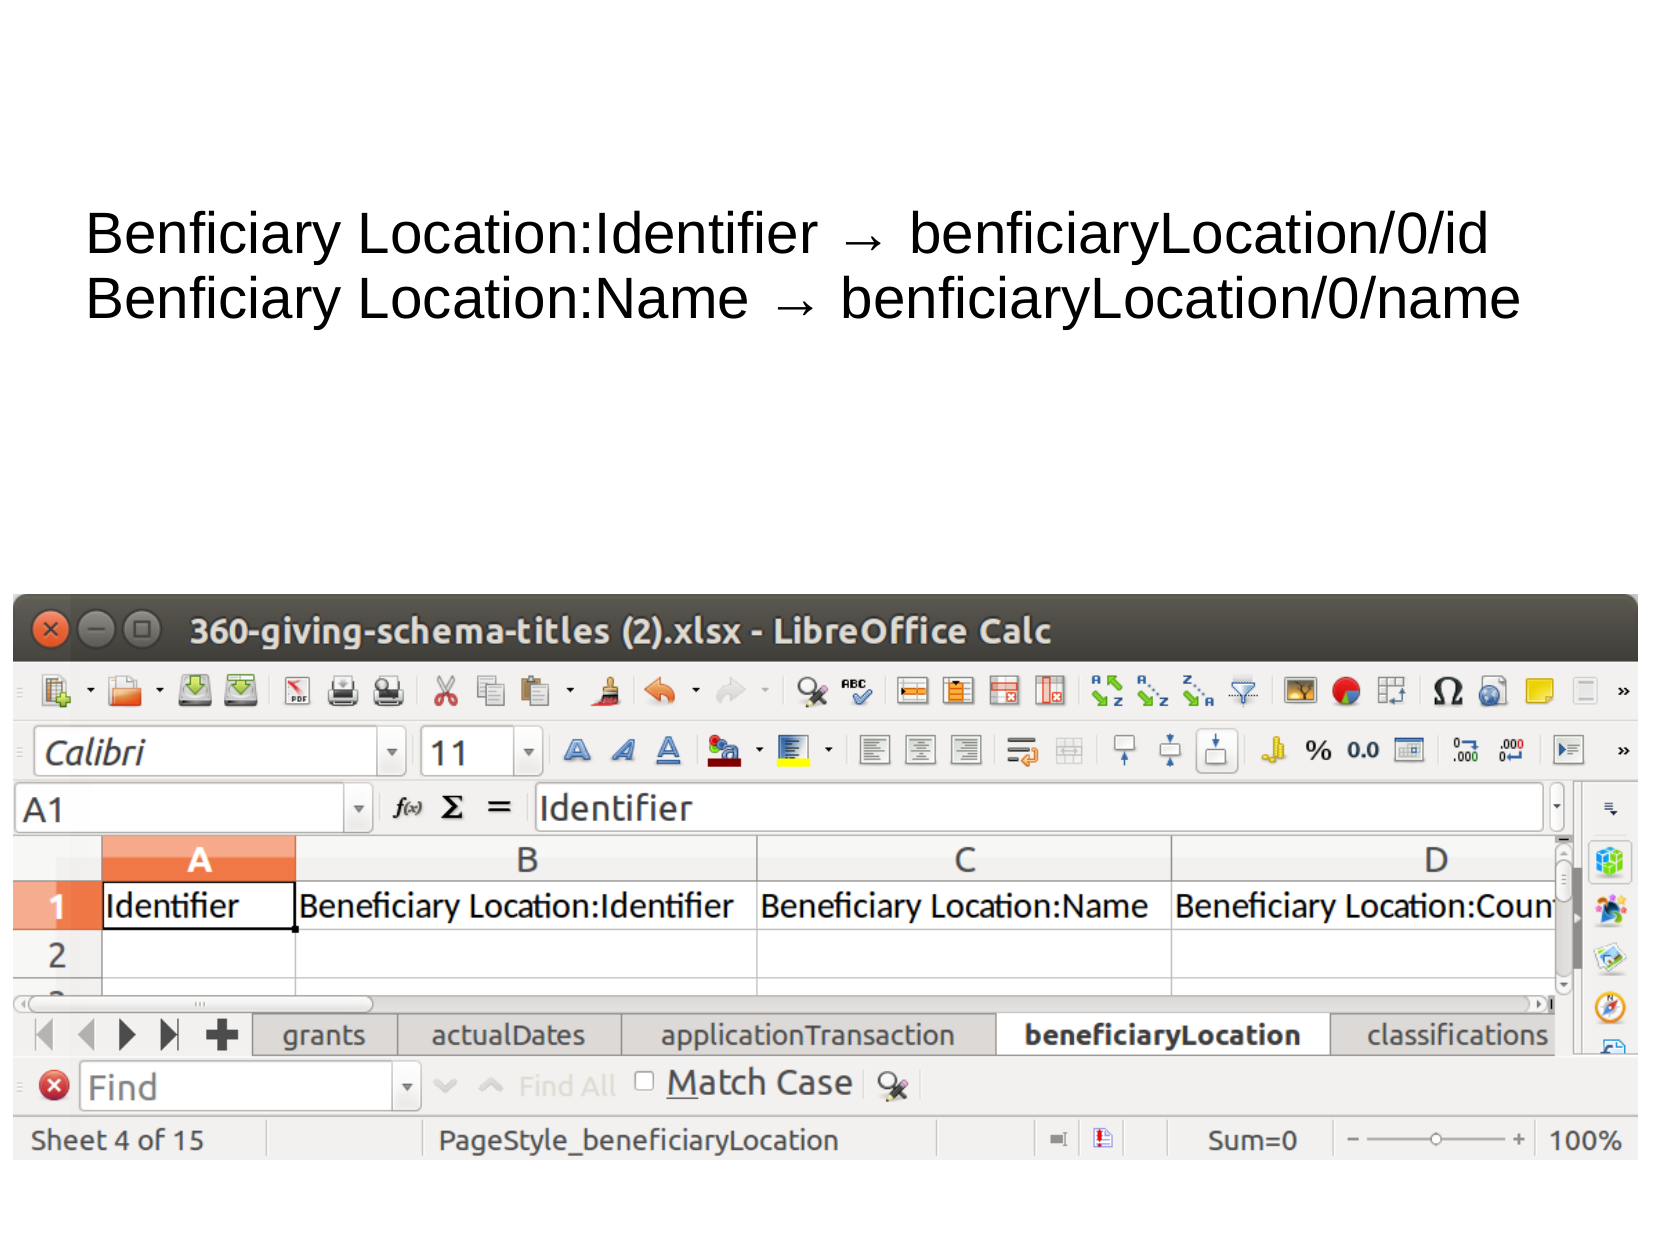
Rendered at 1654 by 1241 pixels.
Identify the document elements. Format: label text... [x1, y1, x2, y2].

picture [13, 594, 1638, 1160]
text_box Benficiary Location:Identifier → benficiaryLocation/0/id Benficiary Location:Name → benficiaryLocation/0/name [70, 193, 1568, 339]
